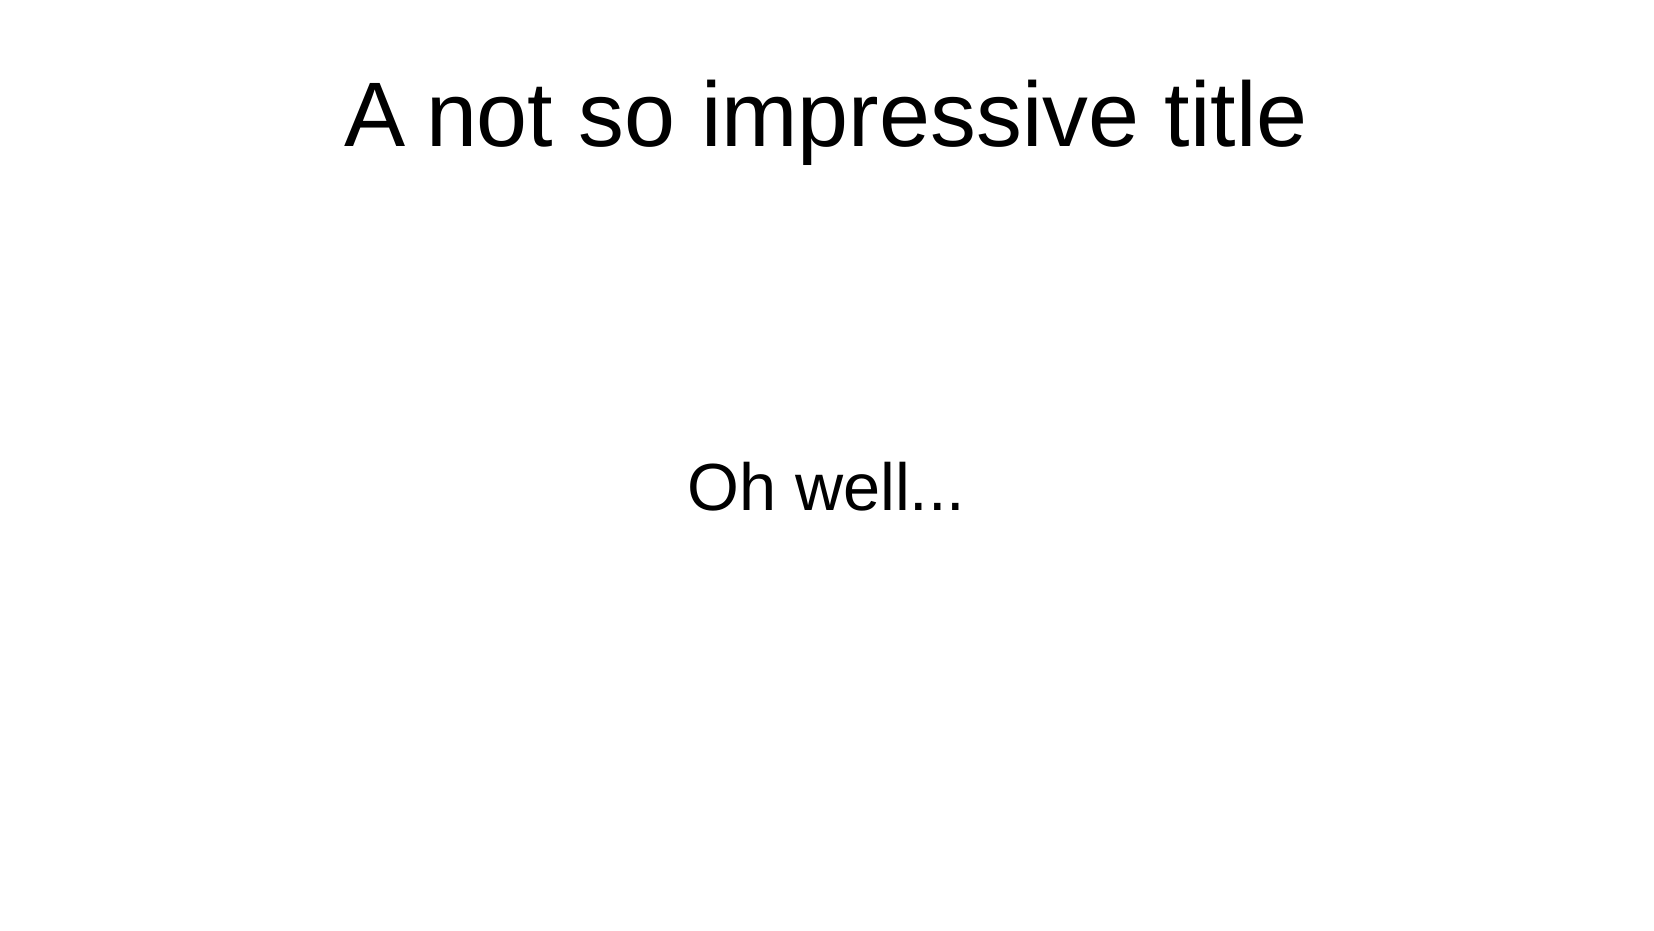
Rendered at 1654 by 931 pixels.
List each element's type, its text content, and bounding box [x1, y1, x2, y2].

subtitle Oh well... [82, 217, 1571, 758]
title A not so impressive title [82, 37, 1571, 193]
